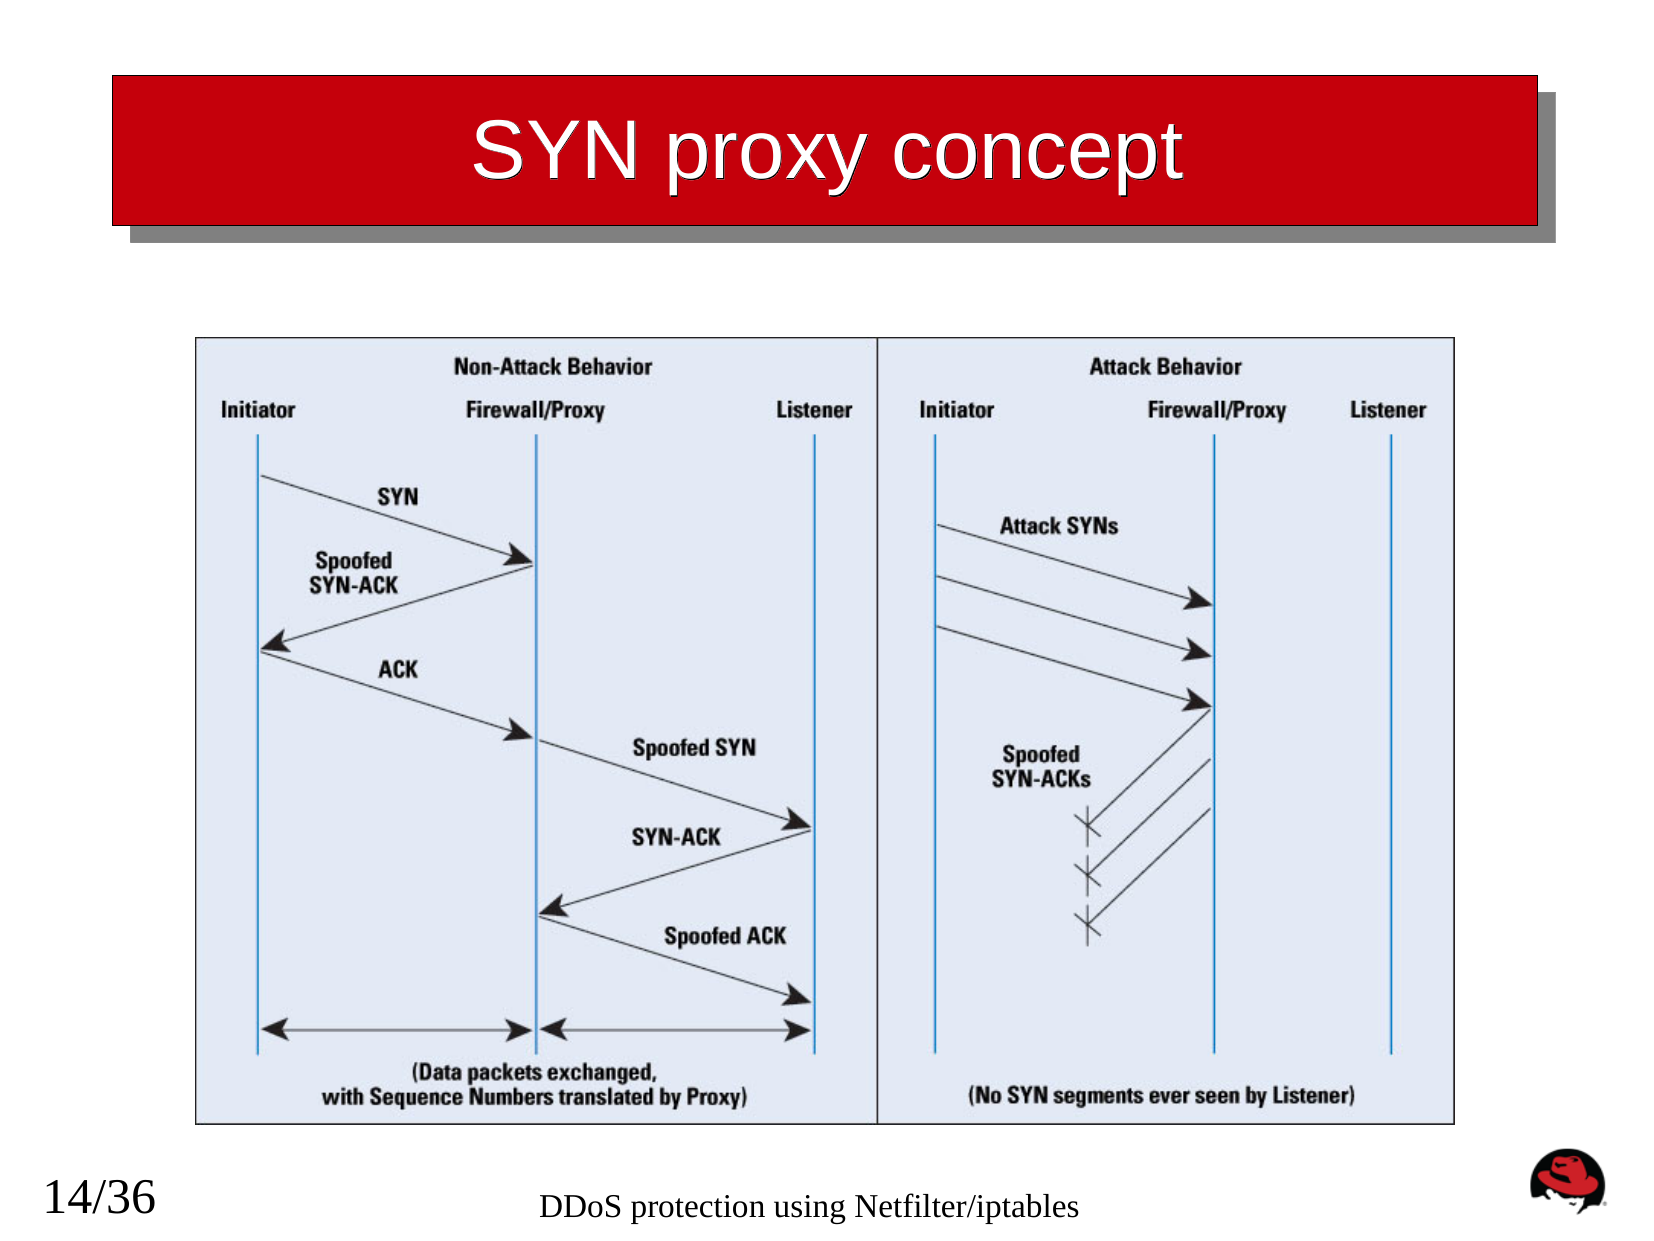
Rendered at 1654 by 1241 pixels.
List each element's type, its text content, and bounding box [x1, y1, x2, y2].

title SYN proxy concept [116, 75, 1538, 226]
picture [195, 337, 1455, 1125]
picture [1529, 1146, 1613, 1224]
